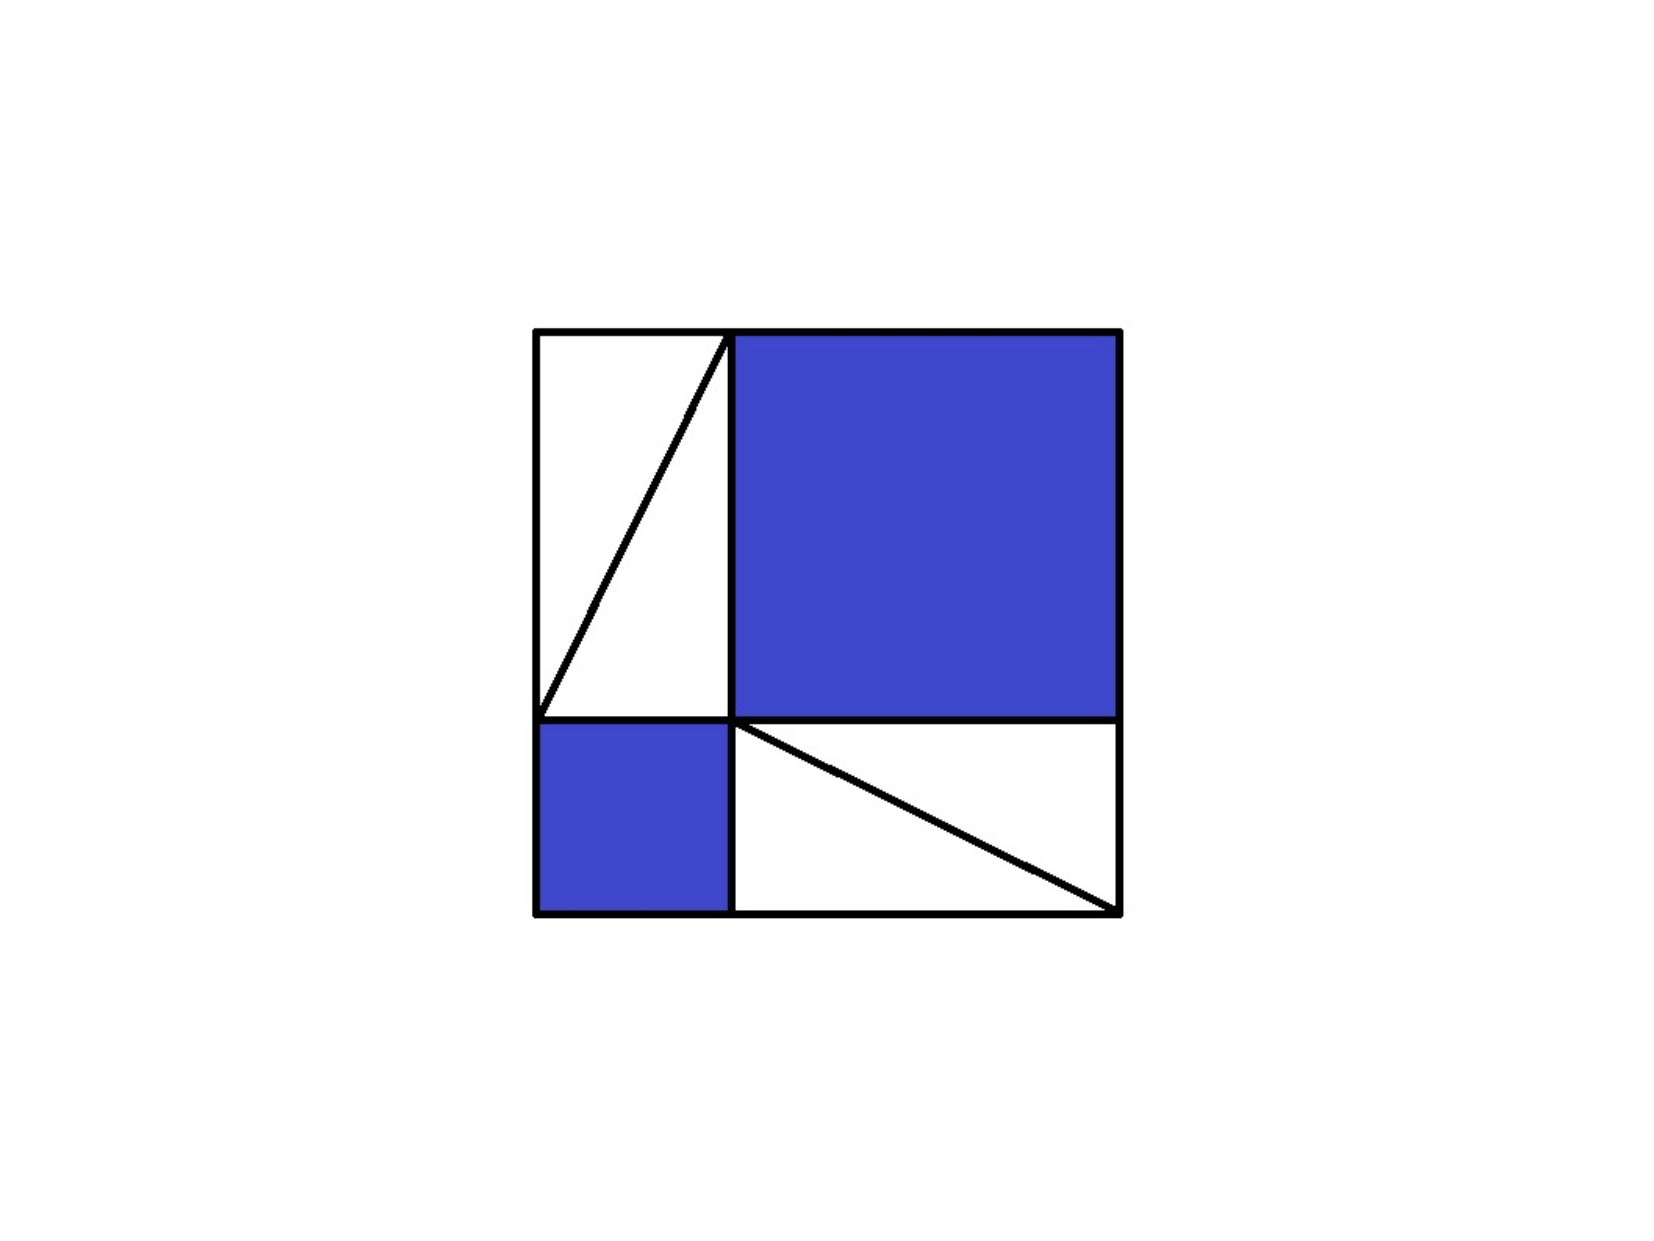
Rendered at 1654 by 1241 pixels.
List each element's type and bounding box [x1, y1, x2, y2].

picture [520, 305, 1144, 942]
